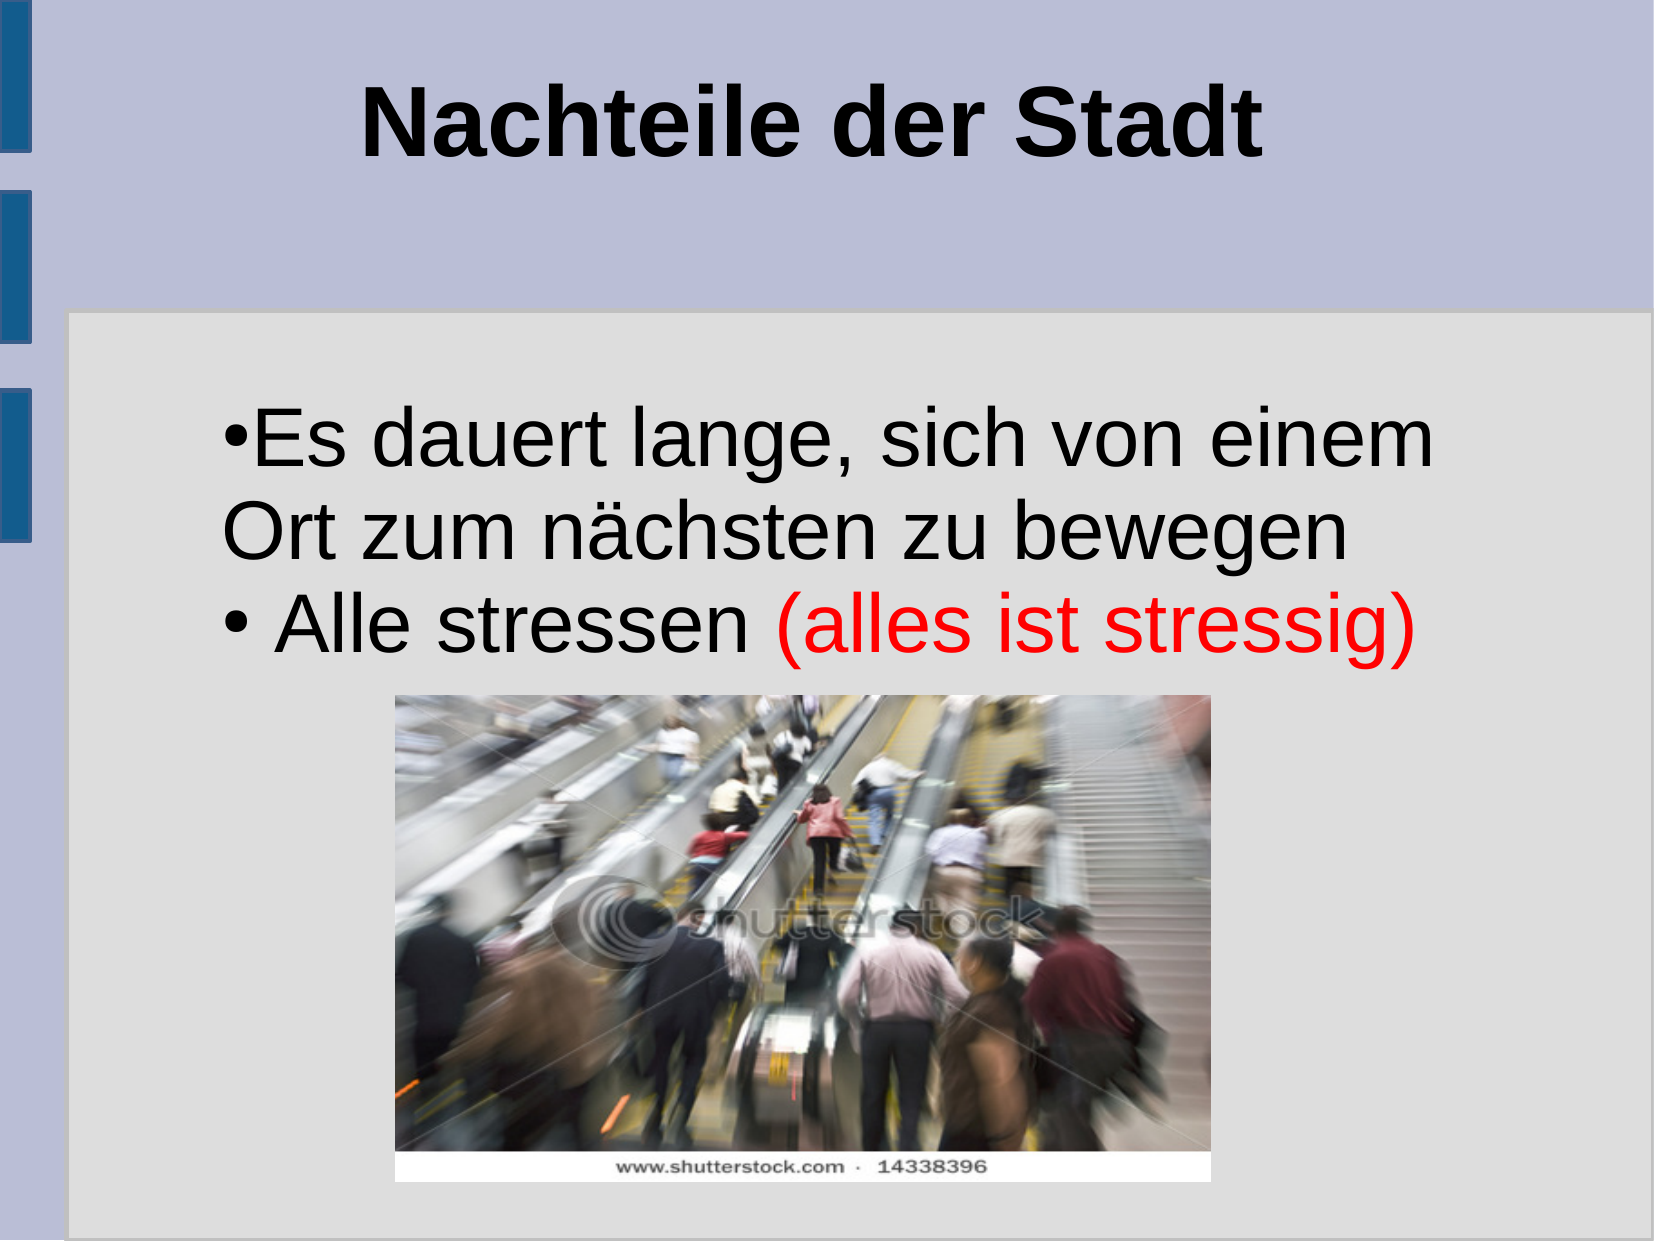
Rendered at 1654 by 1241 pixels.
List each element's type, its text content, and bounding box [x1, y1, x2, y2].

text_box Es dauert lange, sich von einem Ort zum nächsten zu bewegen Alle stressen (alles ist stressig) [206, 383, 1565, 690]
picture [395, 695, 1211, 1182]
text_box Nachteile der Stadt [118, 59, 1506, 186]
